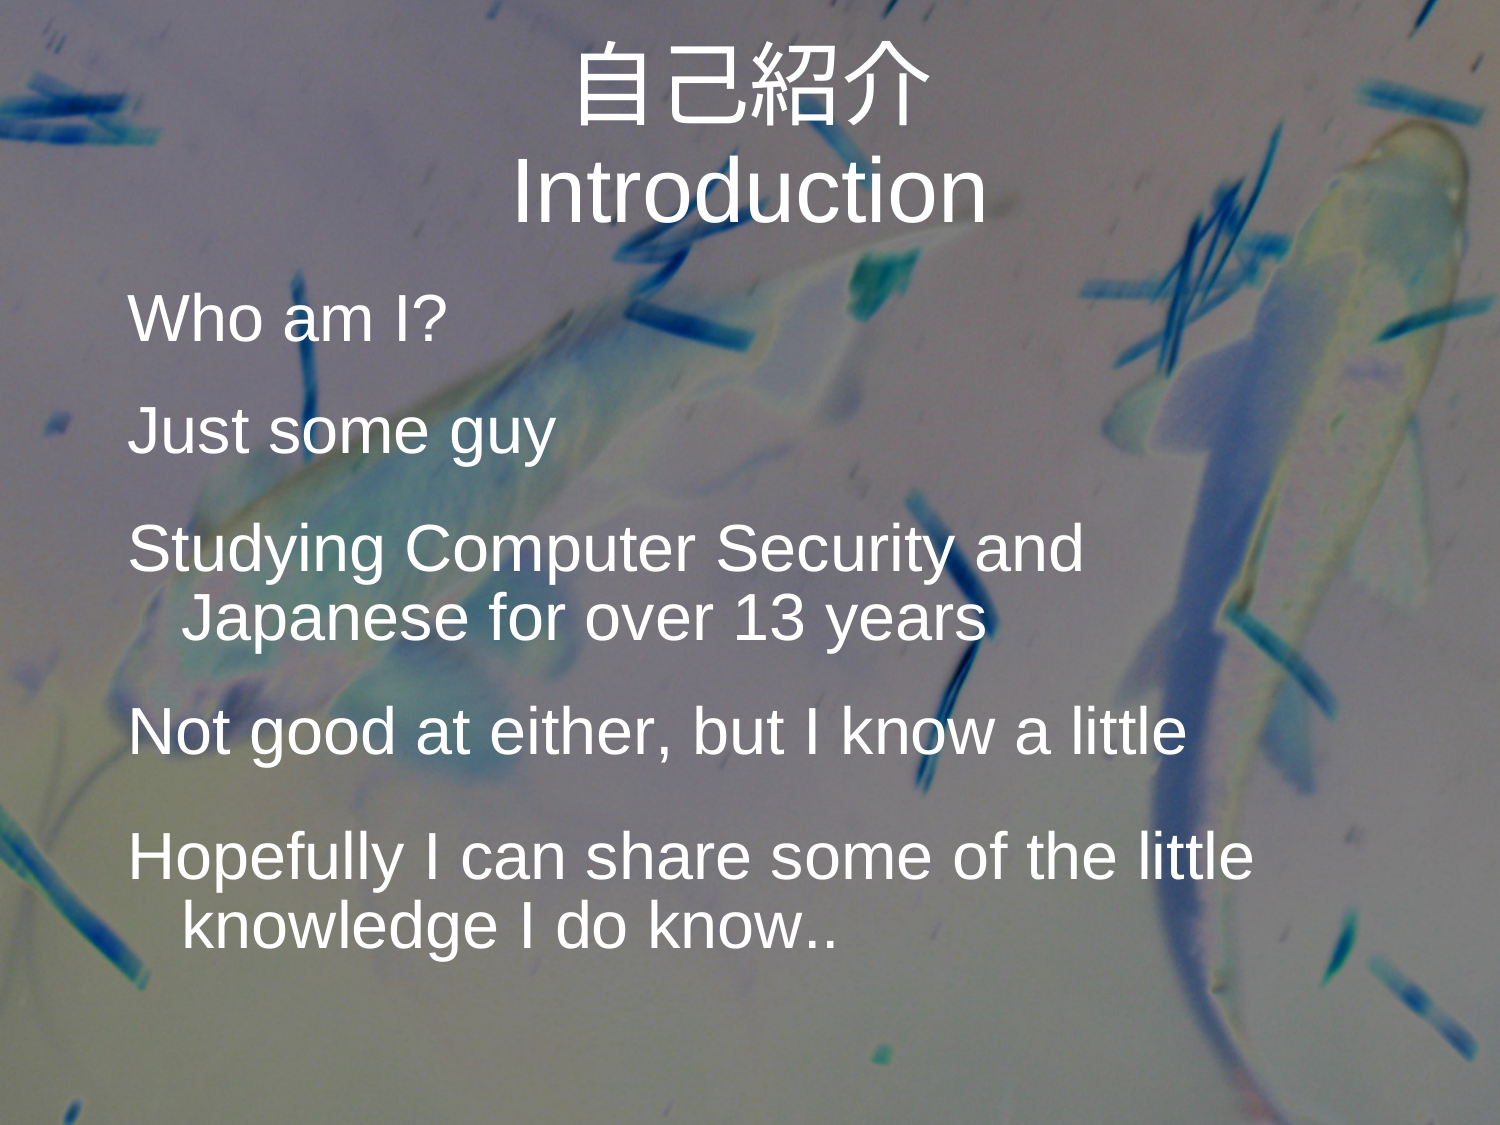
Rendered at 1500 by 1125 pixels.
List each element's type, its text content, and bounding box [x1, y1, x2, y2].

title 自己紹介 [112, 0, 1388, 176]
text_box Just some guy [112, 390, 1388, 503]
text_box Not good at either, but I know a little [112, 691, 1388, 804]
picture [0, 0, 1500, 1125]
list Who am I? [112, 277, 1388, 390]
text_box Hopefully I can share some of the little knowledge I do know.. [112, 816, 1388, 1004]
text_box Studying Computer Security and Japanese for over 13 years [112, 508, 1388, 668]
title Introduction [112, 176, 1388, 277]
